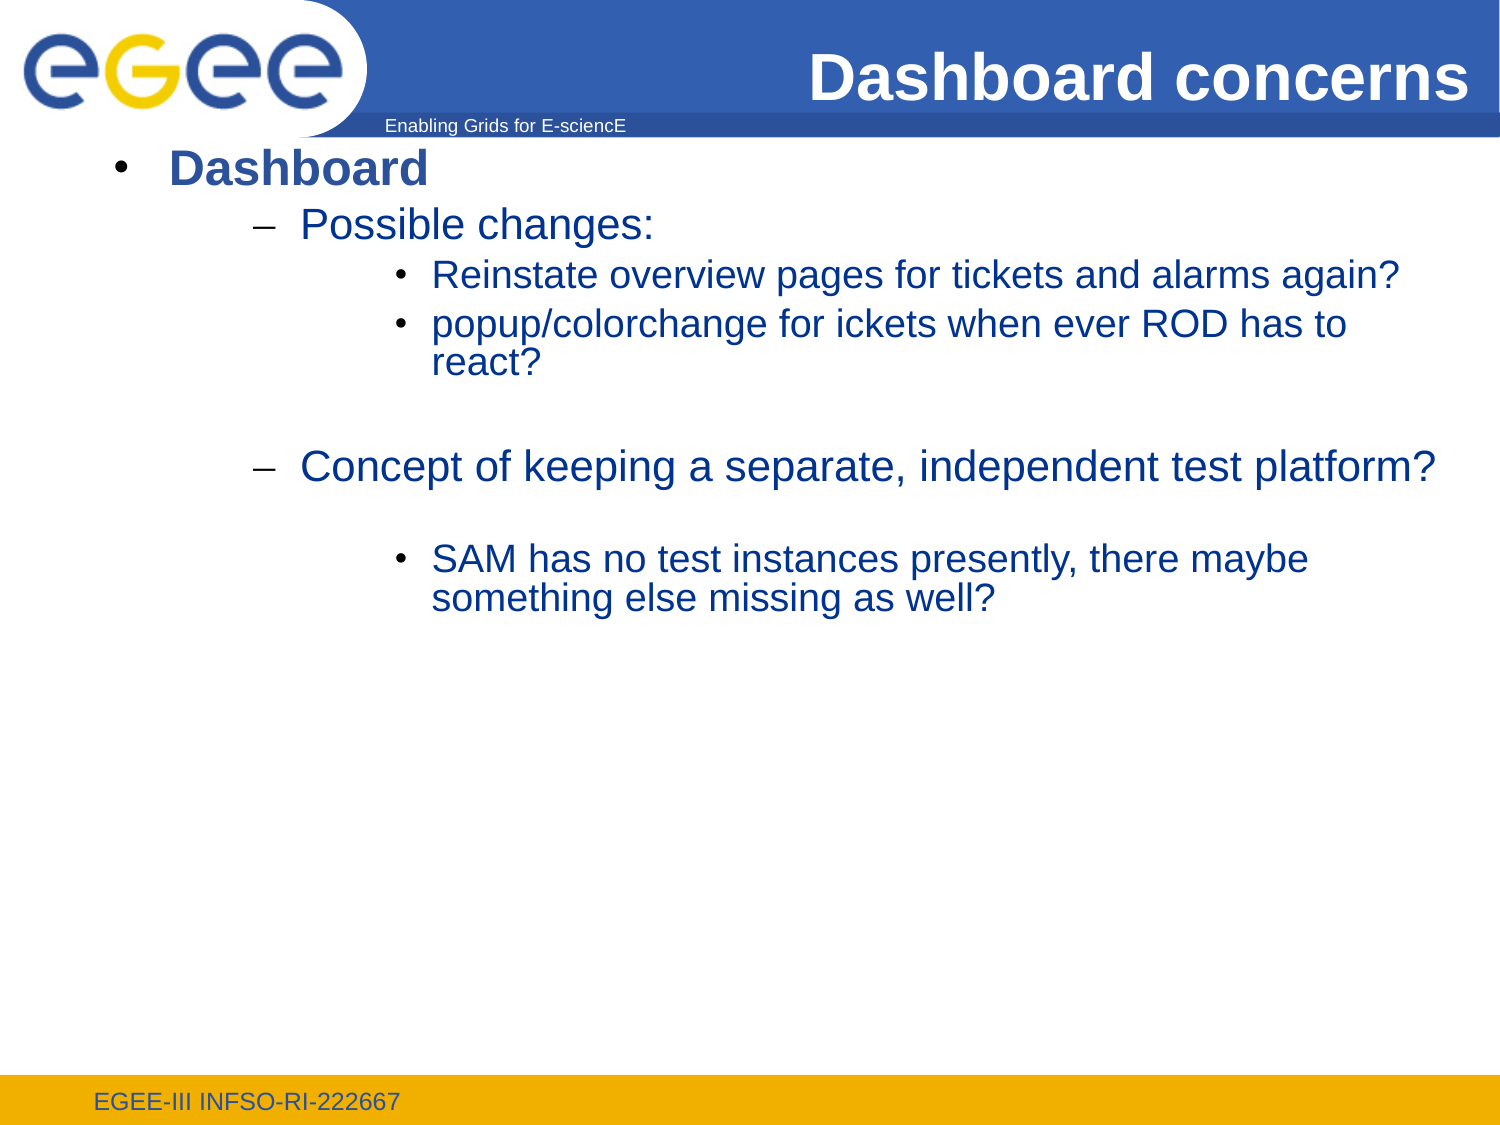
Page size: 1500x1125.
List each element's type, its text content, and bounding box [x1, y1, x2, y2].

list Dashboard Possible changes: Reinstate overview pages for tickets and alarms again? popup/colorchange for ickets when ever ROD has to react? Concept of keeping a separate, independent test platform? SAM has no test instances presently, there maybe something else missing as well? [56, 146, 1463, 875]
picture [18, 30, 349, 112]
title Dashboard concerns [369, 0, 1472, 162]
